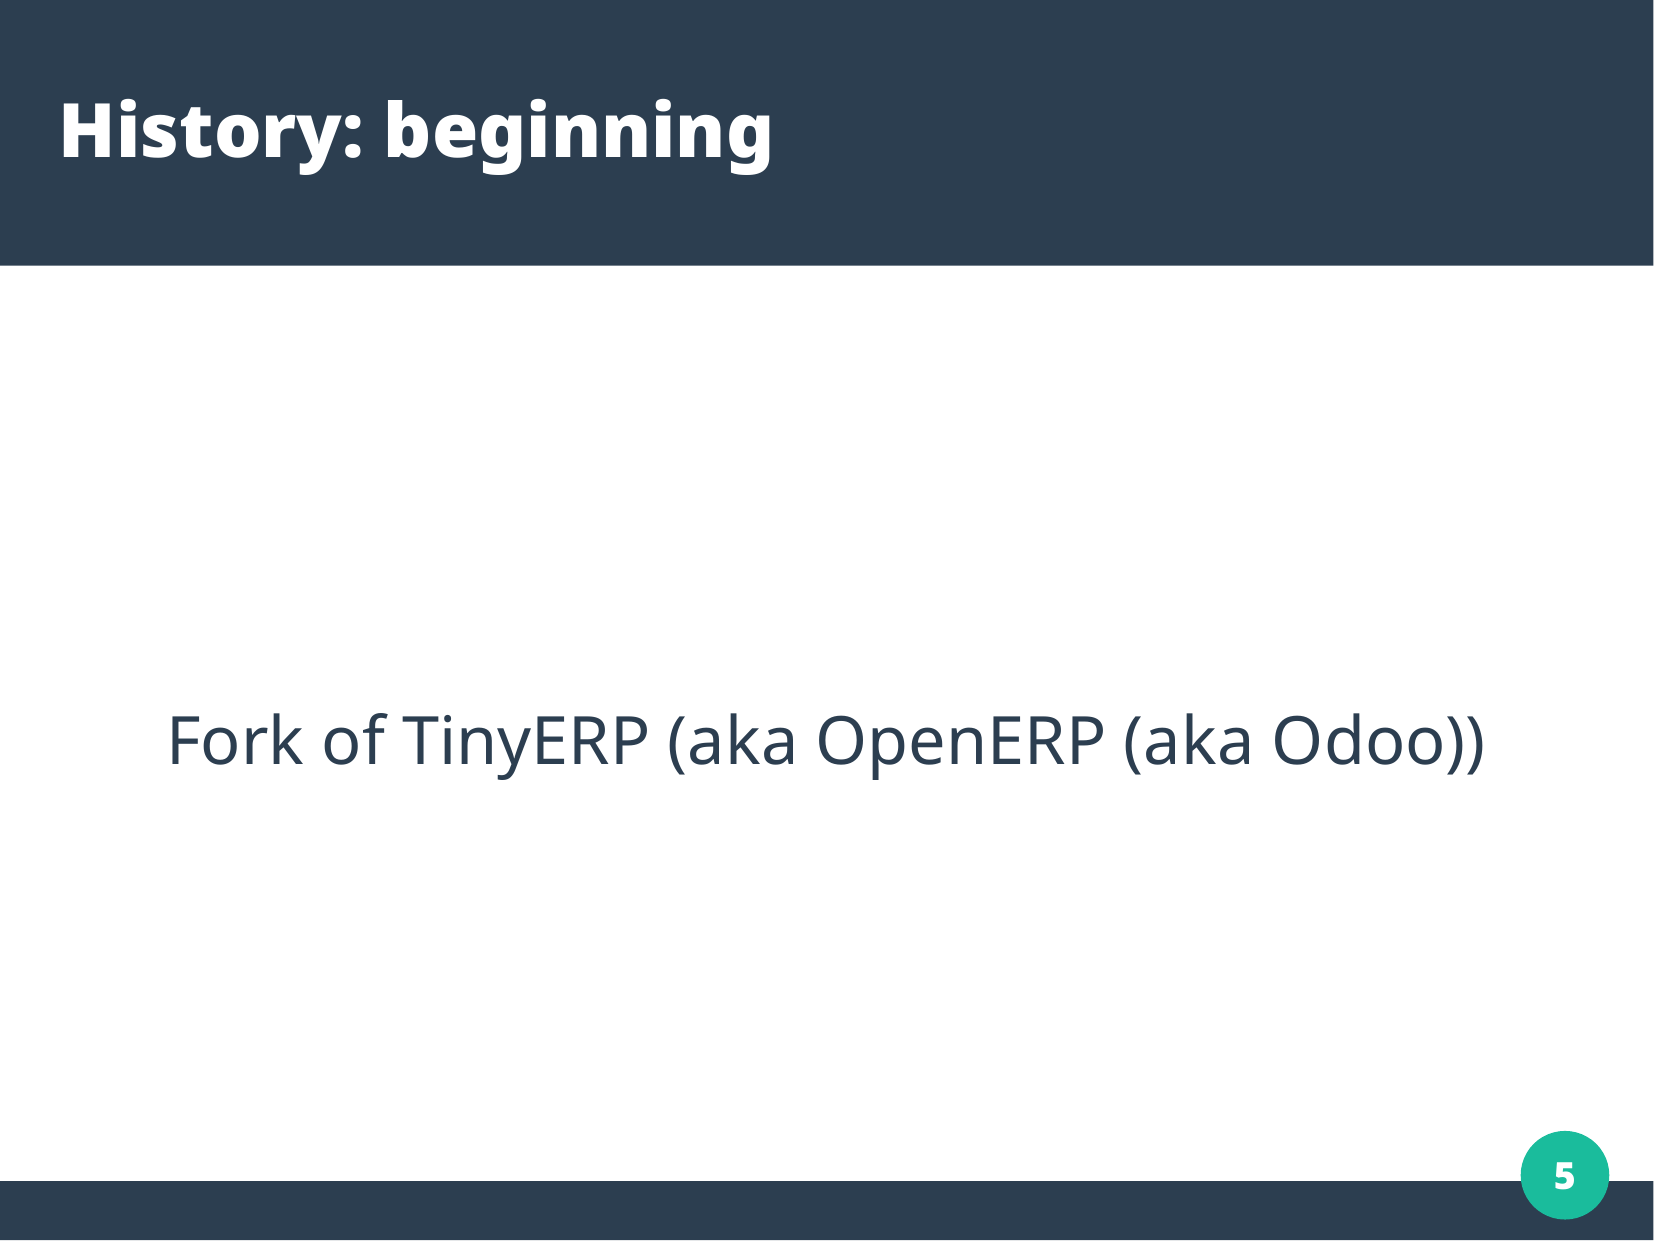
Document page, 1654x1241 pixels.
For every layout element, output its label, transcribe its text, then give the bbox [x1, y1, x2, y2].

subtitle Fork of TinyERP (aka OpenERP (aka Odoo)) [59, 324, 1595, 1152]
title History: beginning [59, 49, 1595, 207]
